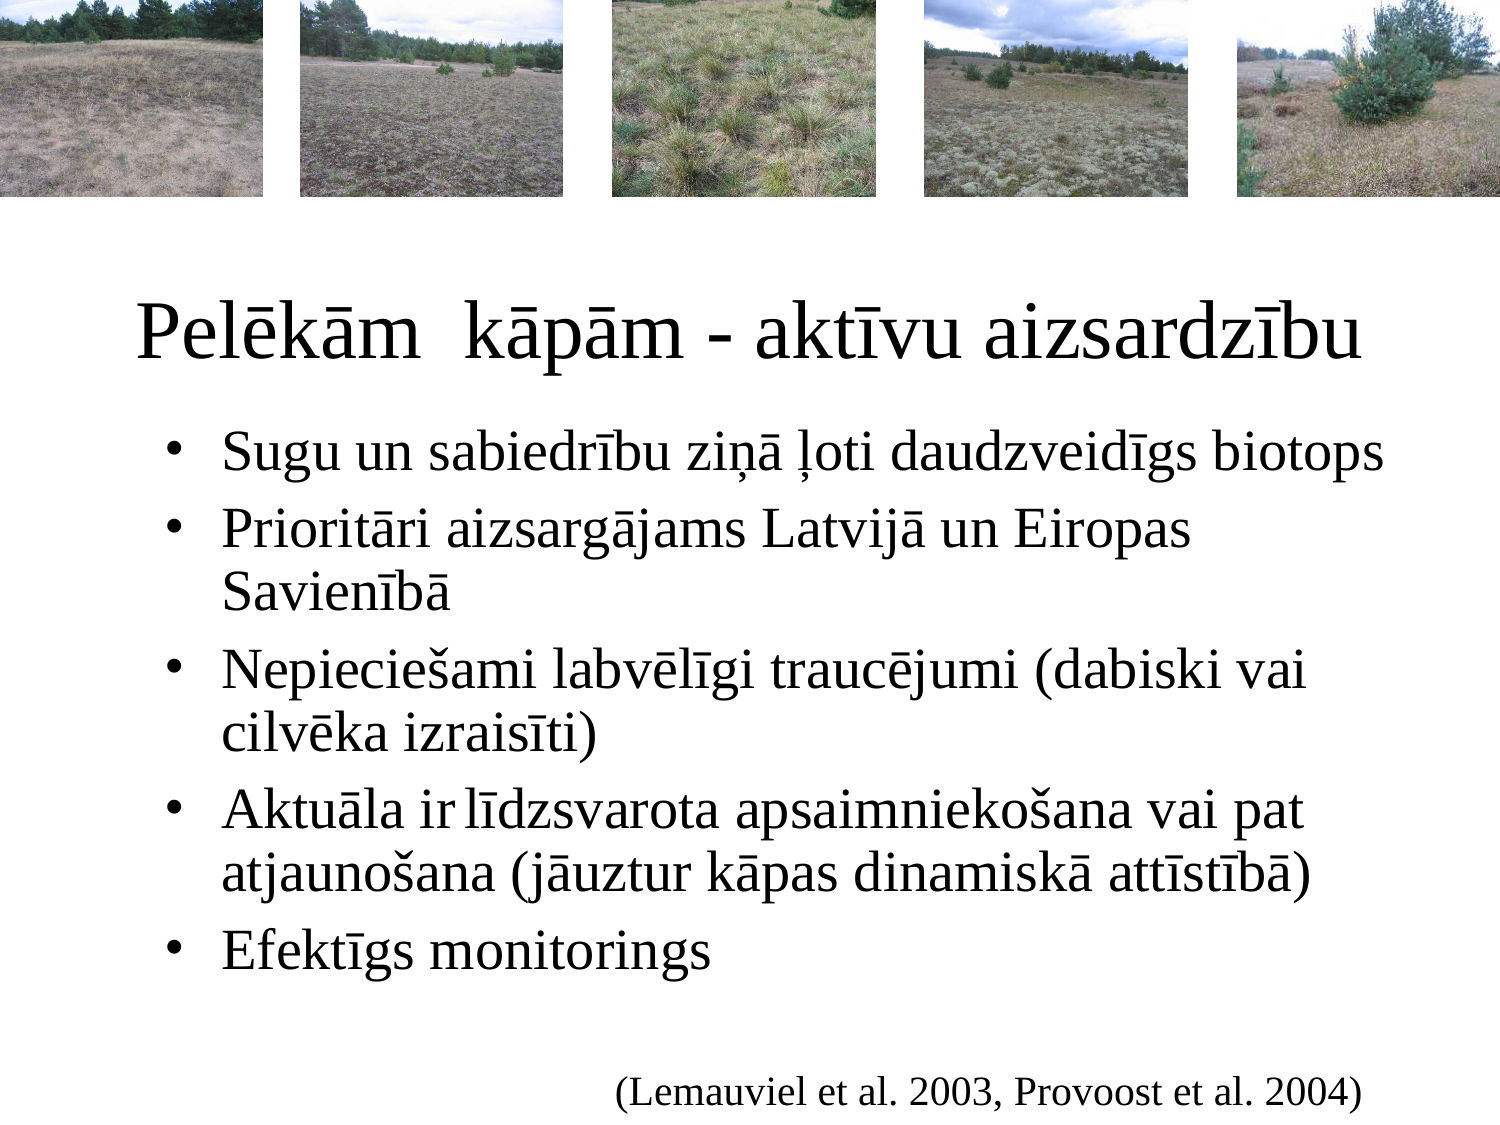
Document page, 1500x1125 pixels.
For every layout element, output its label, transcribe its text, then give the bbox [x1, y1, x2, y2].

picture [300, 0, 563, 197]
picture [612, 0, 876, 197]
picture [1237, 0, 1500, 197]
picture [924, 0, 1188, 197]
list Sugu un sabiedrību ziņā ļoti daudzveidīgs biotops Prioritāri aizsargājams Latvijā un Eiropas Savienībā Nepieciešami labvēlīgi traucējumi (dabiski vai cilvēka izraisīti) Aktuāla ir līdzsvarota apsaimniekošana vai pat atjaunošana (jāuztur kāpas dinamiskā attīstībā) Efektīgs monitorings (Lemauviel et al. 2003, Provoost et al. 2004) [150, 412, 1426, 1123]
title Pelēkām kāpām - aktīvu aizsardzību [75, 237, 1426, 413]
picture [0, 0, 263, 197]
